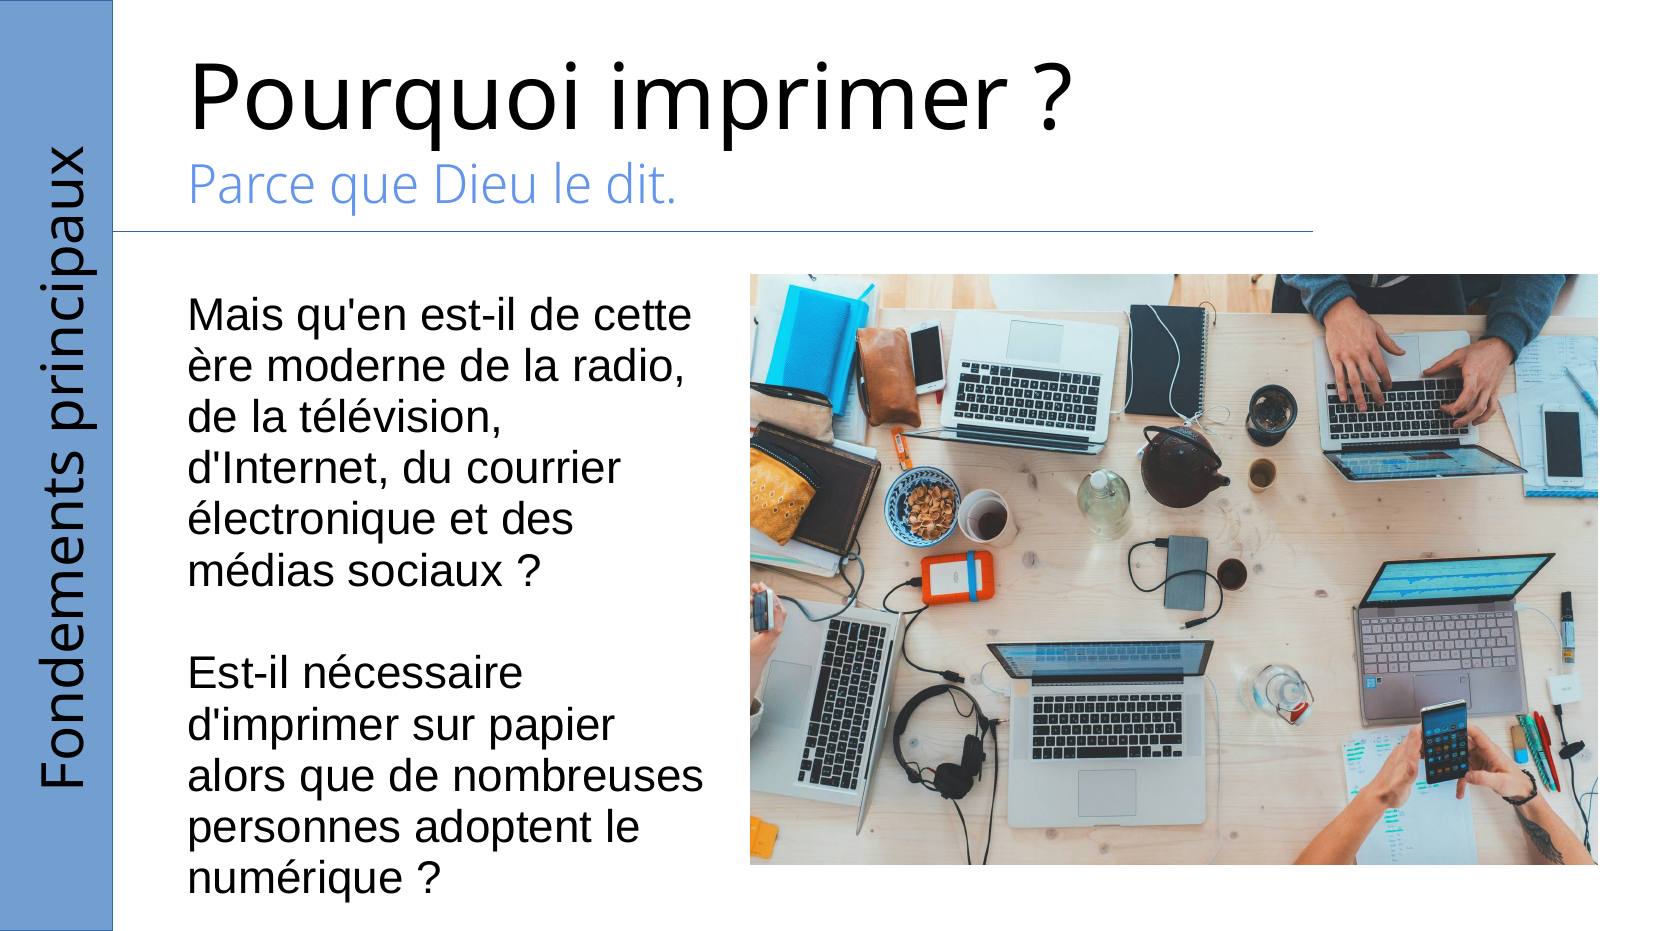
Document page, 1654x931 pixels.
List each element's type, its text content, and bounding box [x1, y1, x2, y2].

title Parce que Dieu le dit. [187, 125, 1571, 239]
title Pourquoi imprimer ? [187, 33, 1571, 125]
subtitle Mais qu'en est-il de cette ère moderne de la radio, de la télévision, d'Internet, du courrier électronique et des médias sociaux ? Est-il nécessaire d'imprimer sur papier alors que de nombreuses personnes adoptent le numérique ? [187, 288, 713, 931]
picture [750, 274, 1598, 865]
text_box [0, 0, 113, 931]
text_box Fondements principaux [13, 37, 105, 901]
